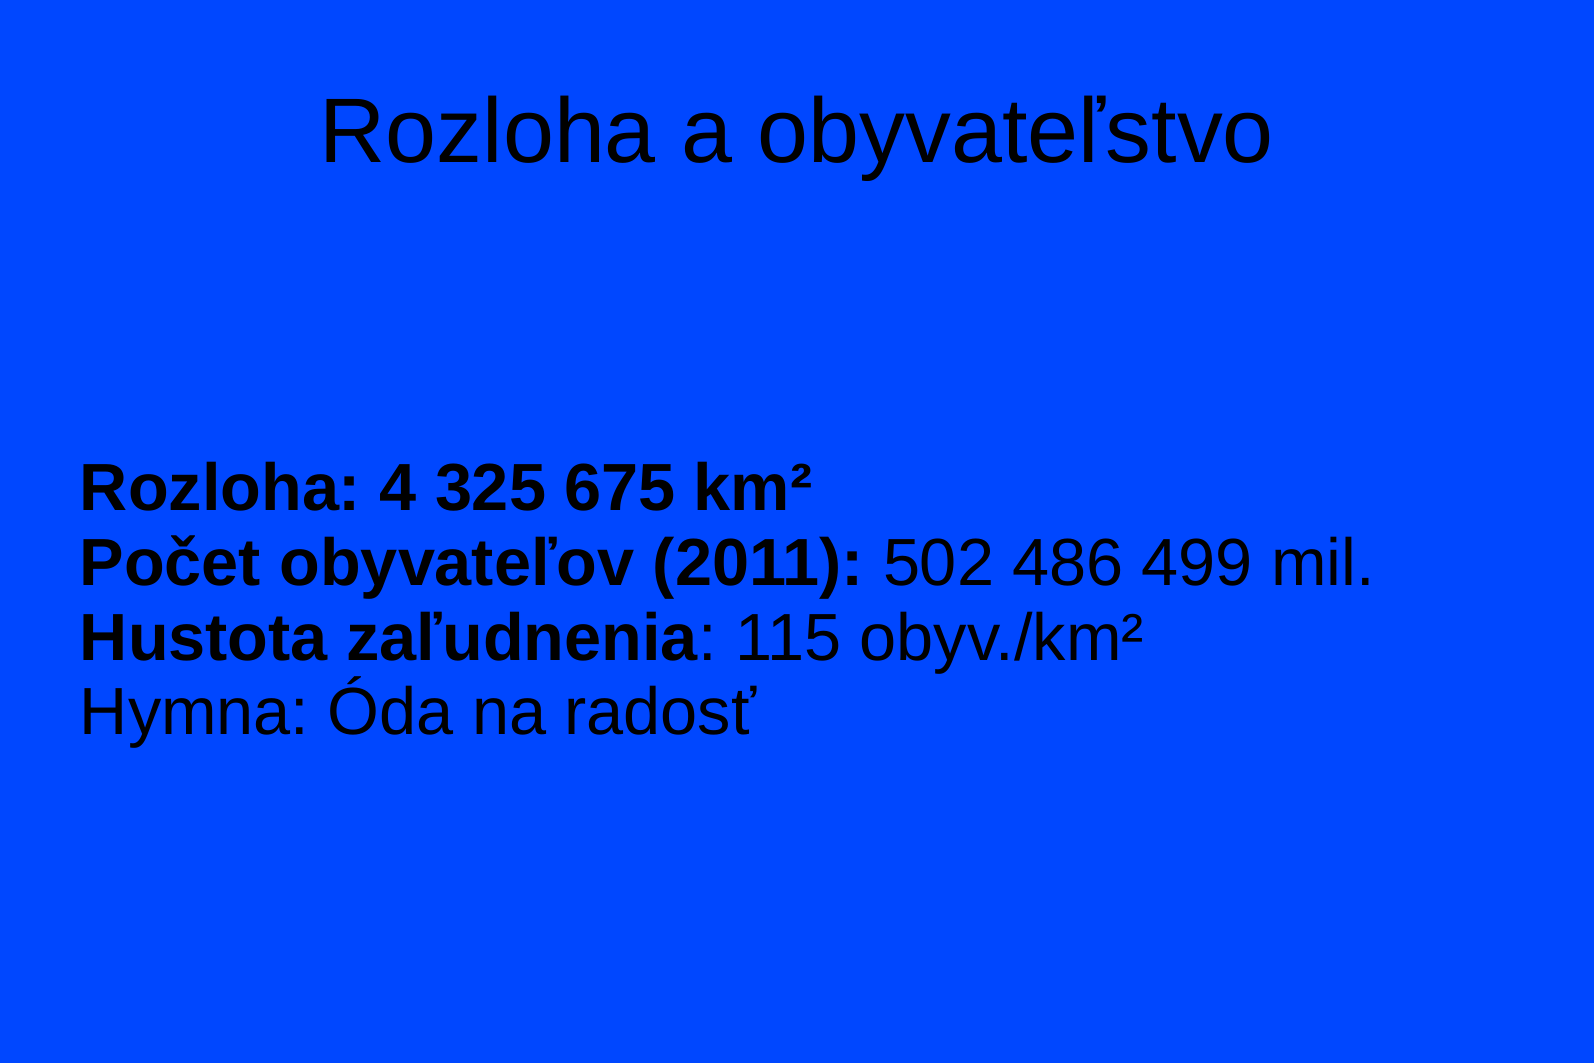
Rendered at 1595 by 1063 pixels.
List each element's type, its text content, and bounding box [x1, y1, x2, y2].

subtitle Rozloha: 4 325 675 km² Počet obyvateľov (2011): 502 486 499 mil. Hustota zaľudnenia: 115 obyv./km² Hymna: Óda na radosť [79, 256, 1515, 943]
title Rozloha a obyvateľstvo [79, 49, 1515, 213]
